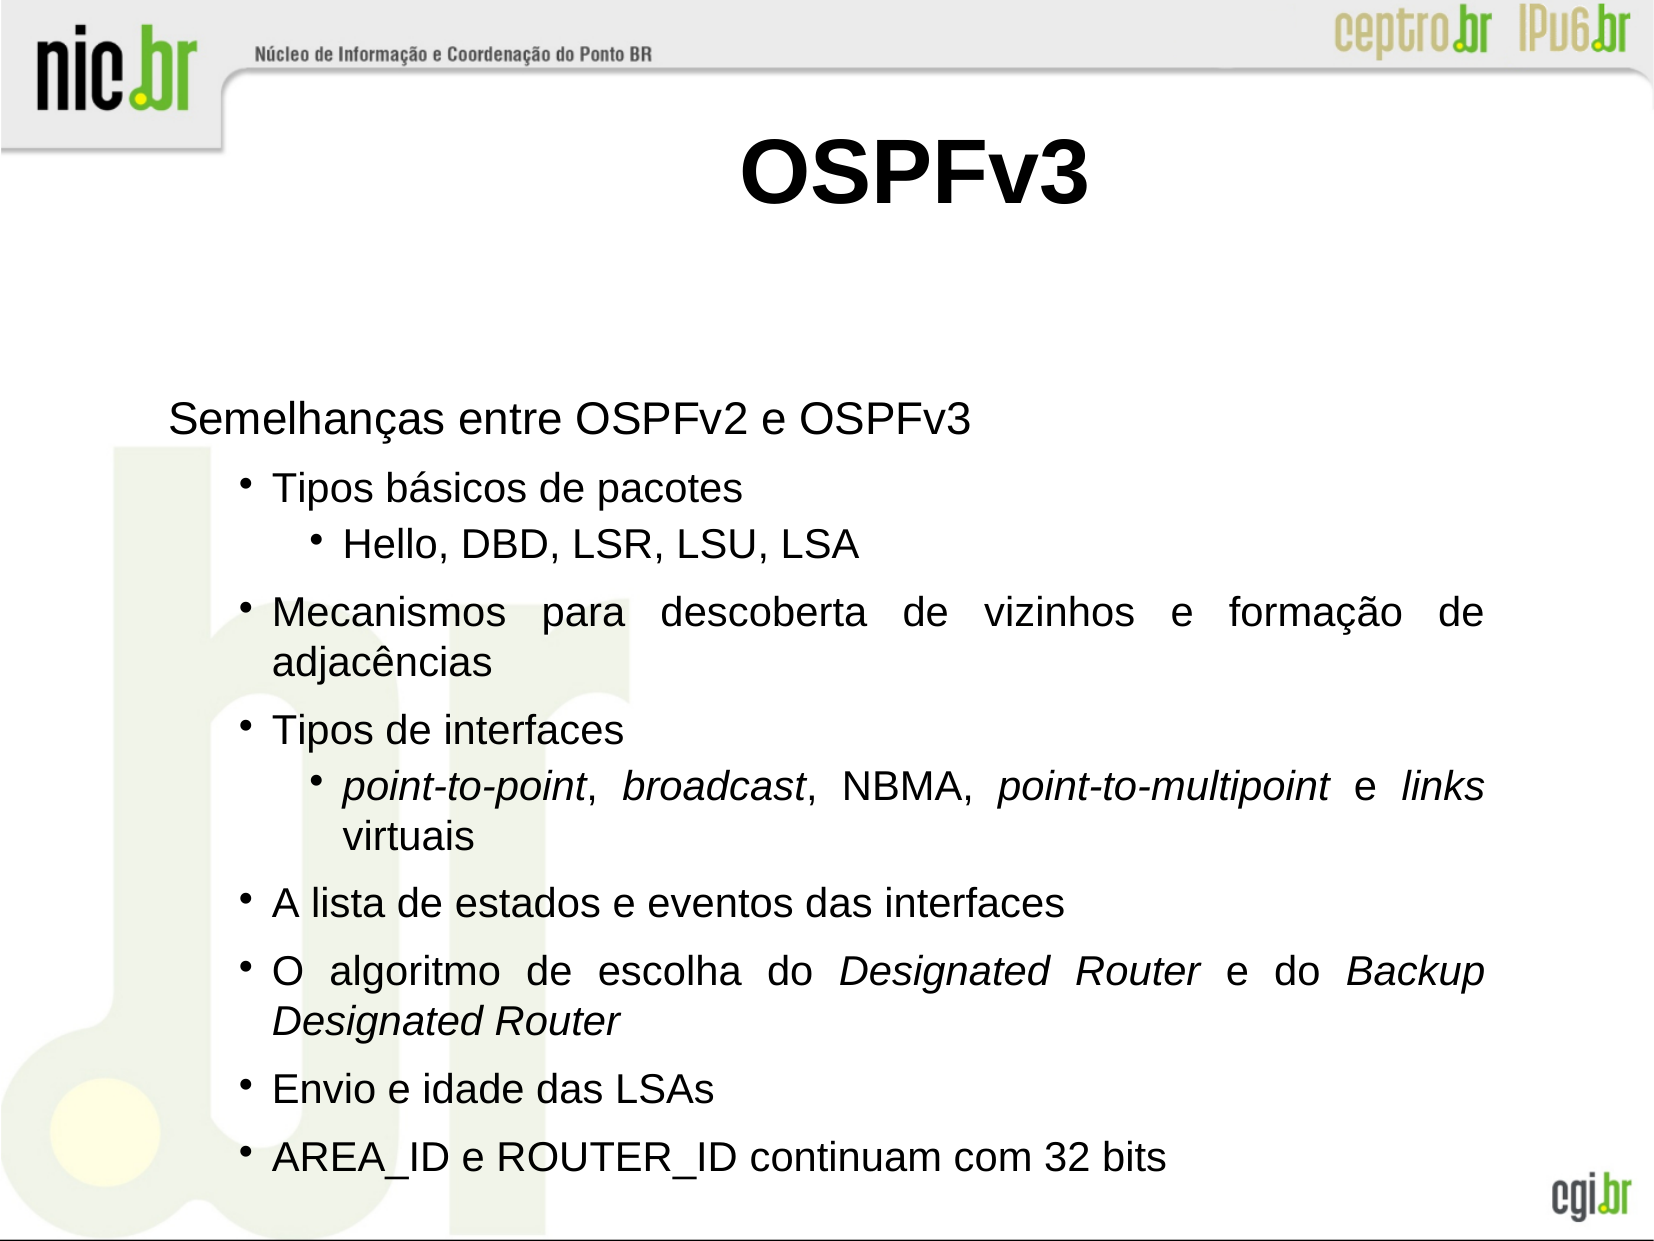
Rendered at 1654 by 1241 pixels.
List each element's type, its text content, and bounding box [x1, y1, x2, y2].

picture [0, 0, 1654, 1241]
text_box Semelhanças entre OSPFv2 e OSPFv3 Tipos básicos de pacotes Hello, DBD, LSR, LSU, LSA Mecanismos para descoberta de vizinhos e formação de adjacências Tipos de interfaces point-to-point, broadcast, NBMA, point-to-multipoint e links virtuais A lista de estados e eventos das interfaces O algoritmo de escolha do Designated Router e do Backup Designated Router Envio e idade das LSAs AREA_ID e ROUTER_ID continuam com 32 bits [153, 378, 1501, 519]
text_box OSPFv3 [177, 97, 1654, 216]
